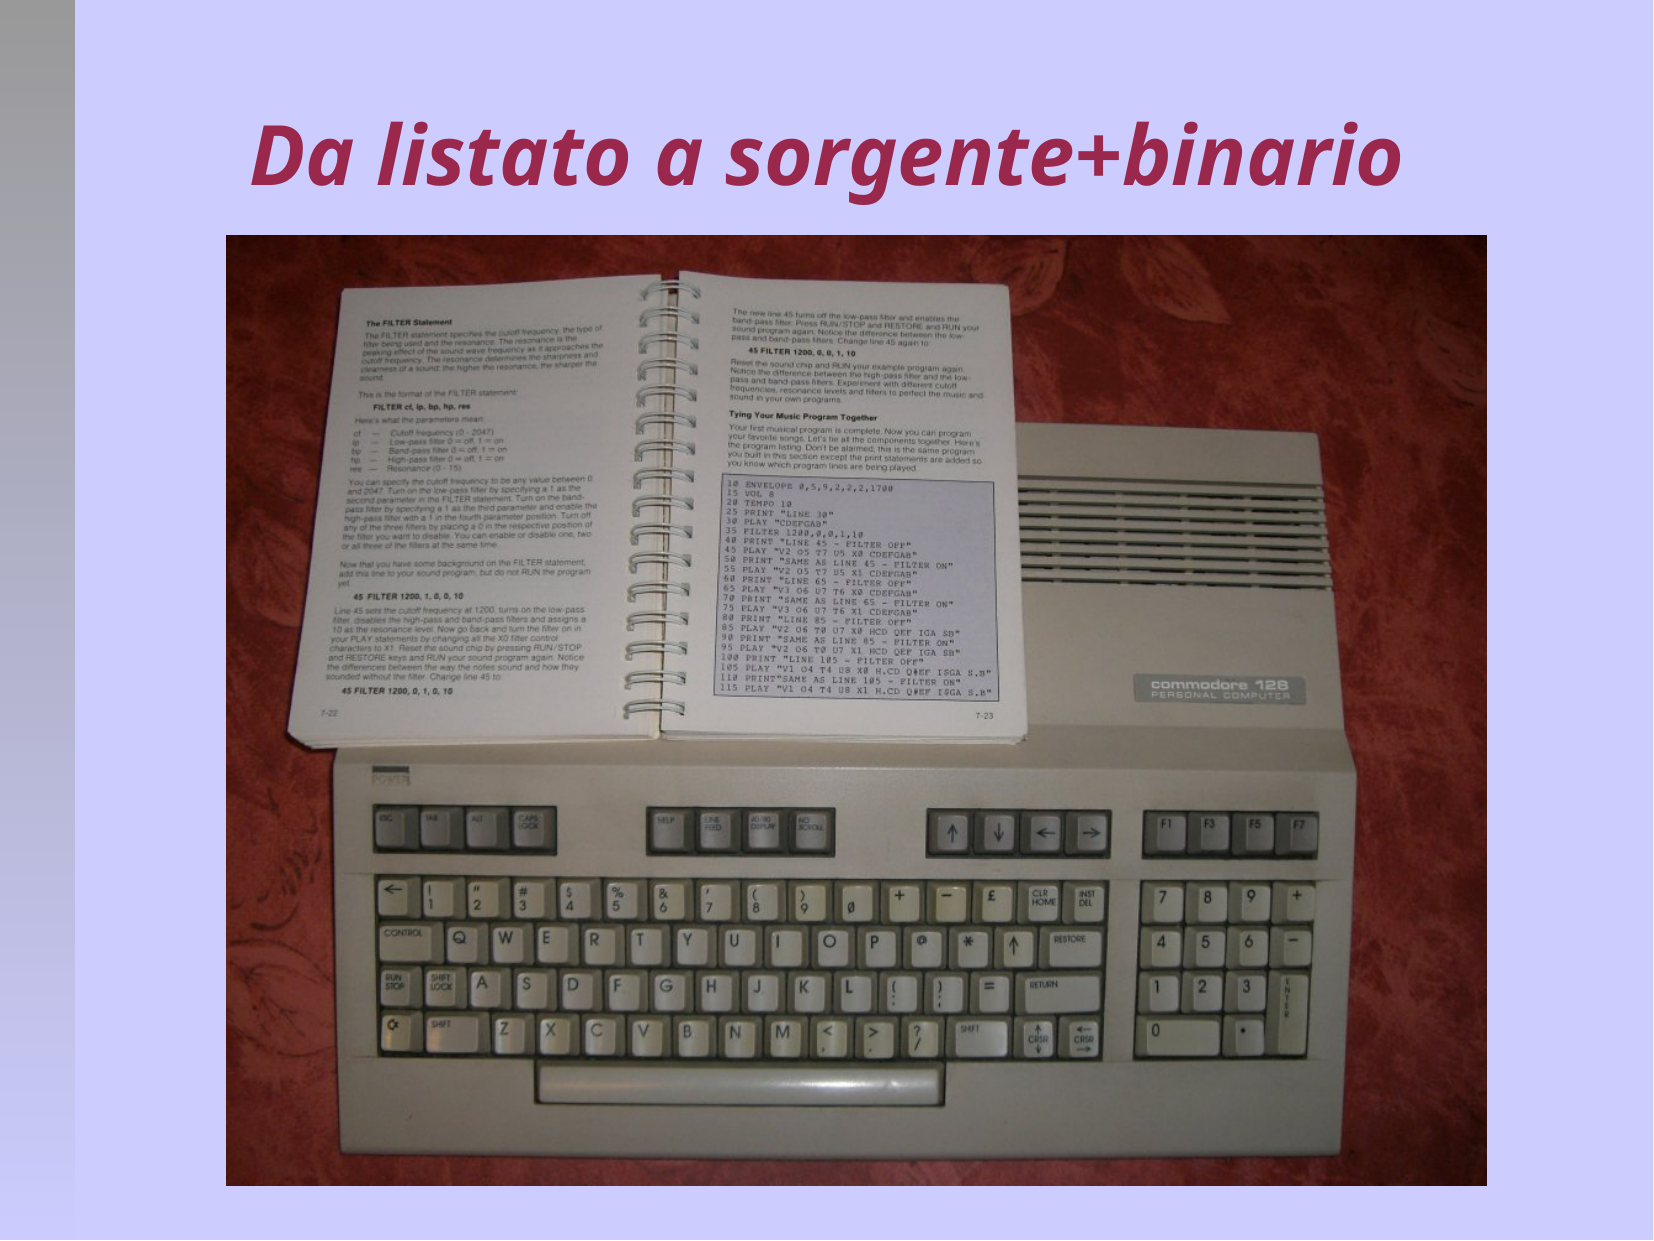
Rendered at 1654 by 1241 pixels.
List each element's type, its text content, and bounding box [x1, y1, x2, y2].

picture [226, 235, 1487, 1186]
title Da listato a sorgente+binario [121, 49, 1534, 257]
